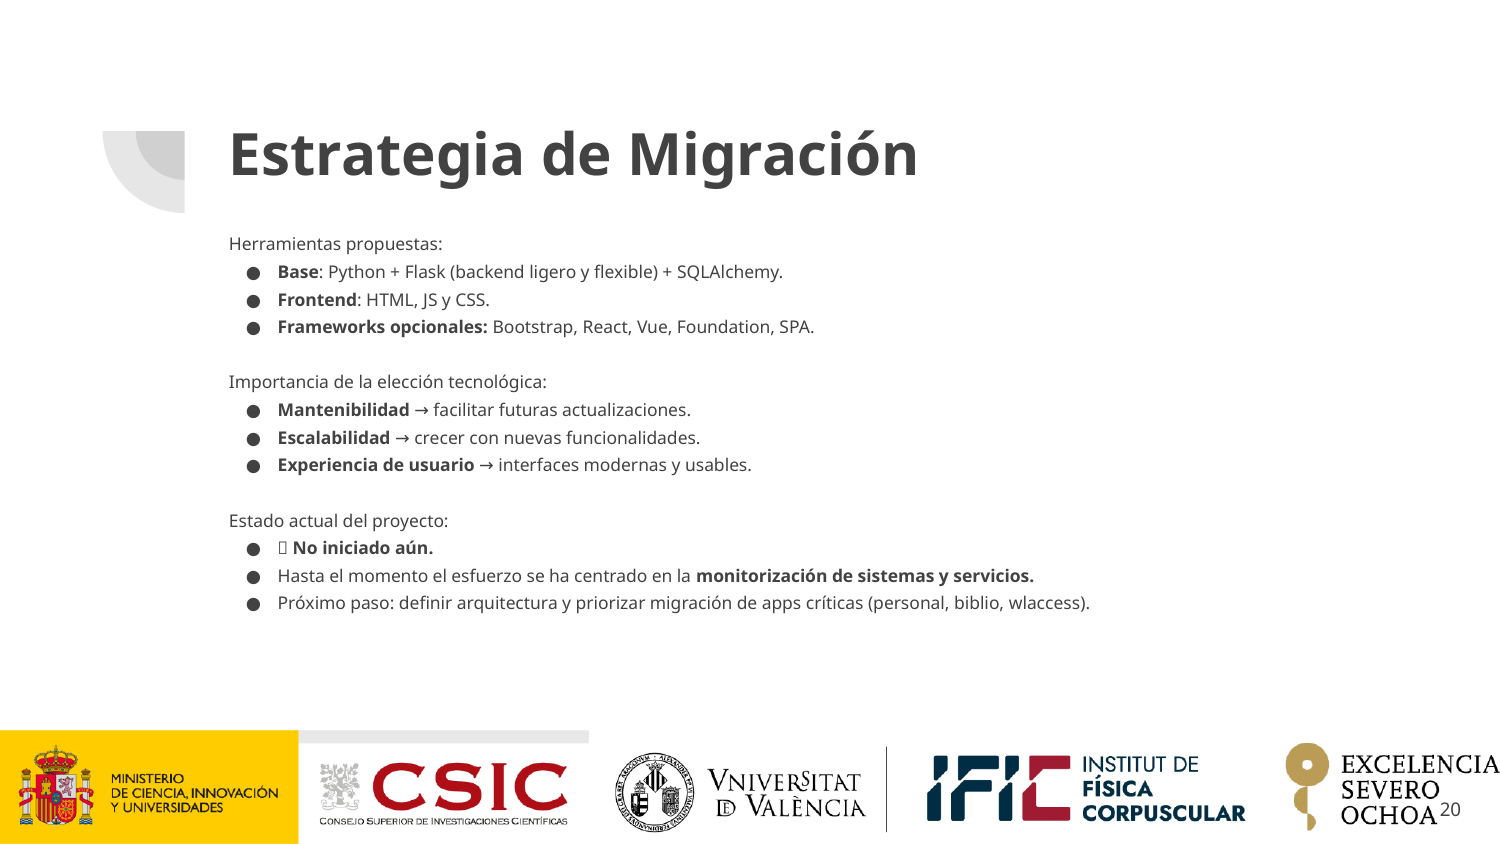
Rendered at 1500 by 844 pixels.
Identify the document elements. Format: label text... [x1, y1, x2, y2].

slide_number <number> [1386, 777, 1477, 842]
list Herramientas propuestas: Base: Python + Flask (backend ligero y flexible) + SQLAlchemy. Frontend: HTML, JS y CSS. Frameworks opcionales: Bootstrap, React, Vue, Foundation, SPA. Importancia de la elección tecnológica: Mantenibilidad → facilitar futuras actualizaciones. Escalabilidad → crecer con nuevas funcionalidades. Experiencia de usuario → interfaces modernas y usables. Estado actual del proyecto: 🚧 No iniciado aún. Hasta el momento el esfuerzo se ha centrado en la monitorización de sistemas y servicios. Próximo paso: definir arquitectura y priorizar migración de apps críticas (personal, biblio, wlaccess). [213, 213, 1368, 631]
title Estrategia de Migración [213, 98, 1368, 213]
picture [0, 730, 1500, 844]
